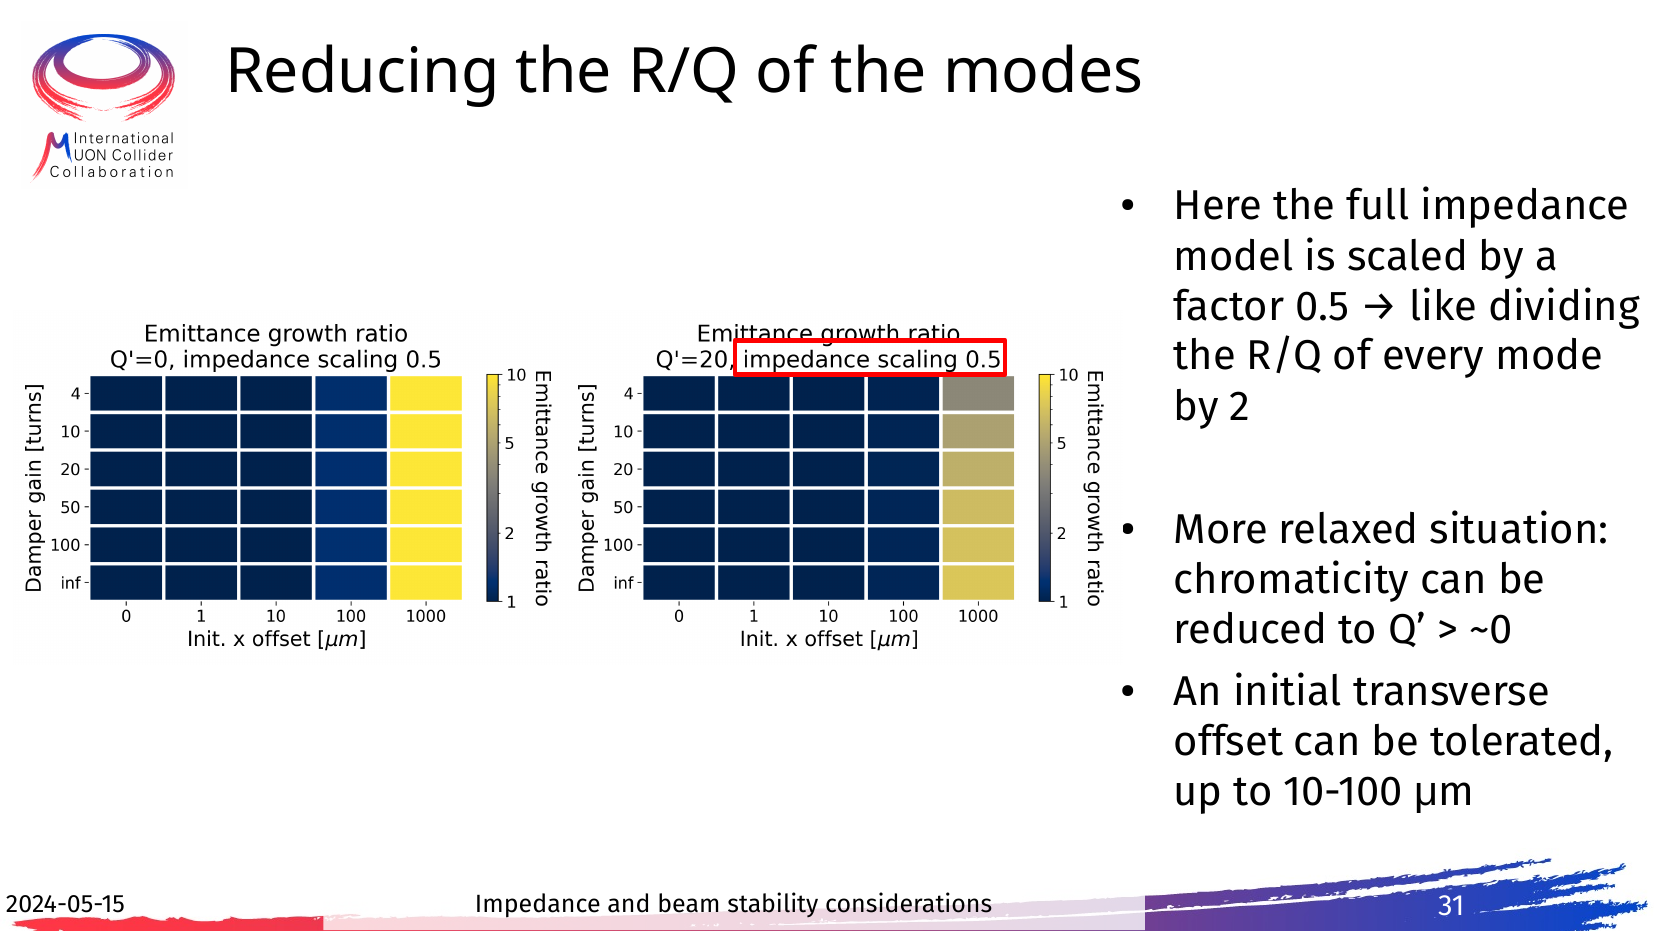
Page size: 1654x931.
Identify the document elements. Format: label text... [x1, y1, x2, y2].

picture [13, 310, 1123, 665]
list Here the full impedance model is scaled by a factor 0.5 → like dividing the R/Q of every mode by 2 More relaxed situation: chromaticity can be reduced to Q’ > ~0 An initial transverse offset can be tolerated, up to 10-100 μm [1102, 180, 1647, 806]
picture [21, 21, 188, 189]
title Reducing the R/Q of the modes [225, 25, 1571, 188]
picture [0, 848, 1654, 931]
